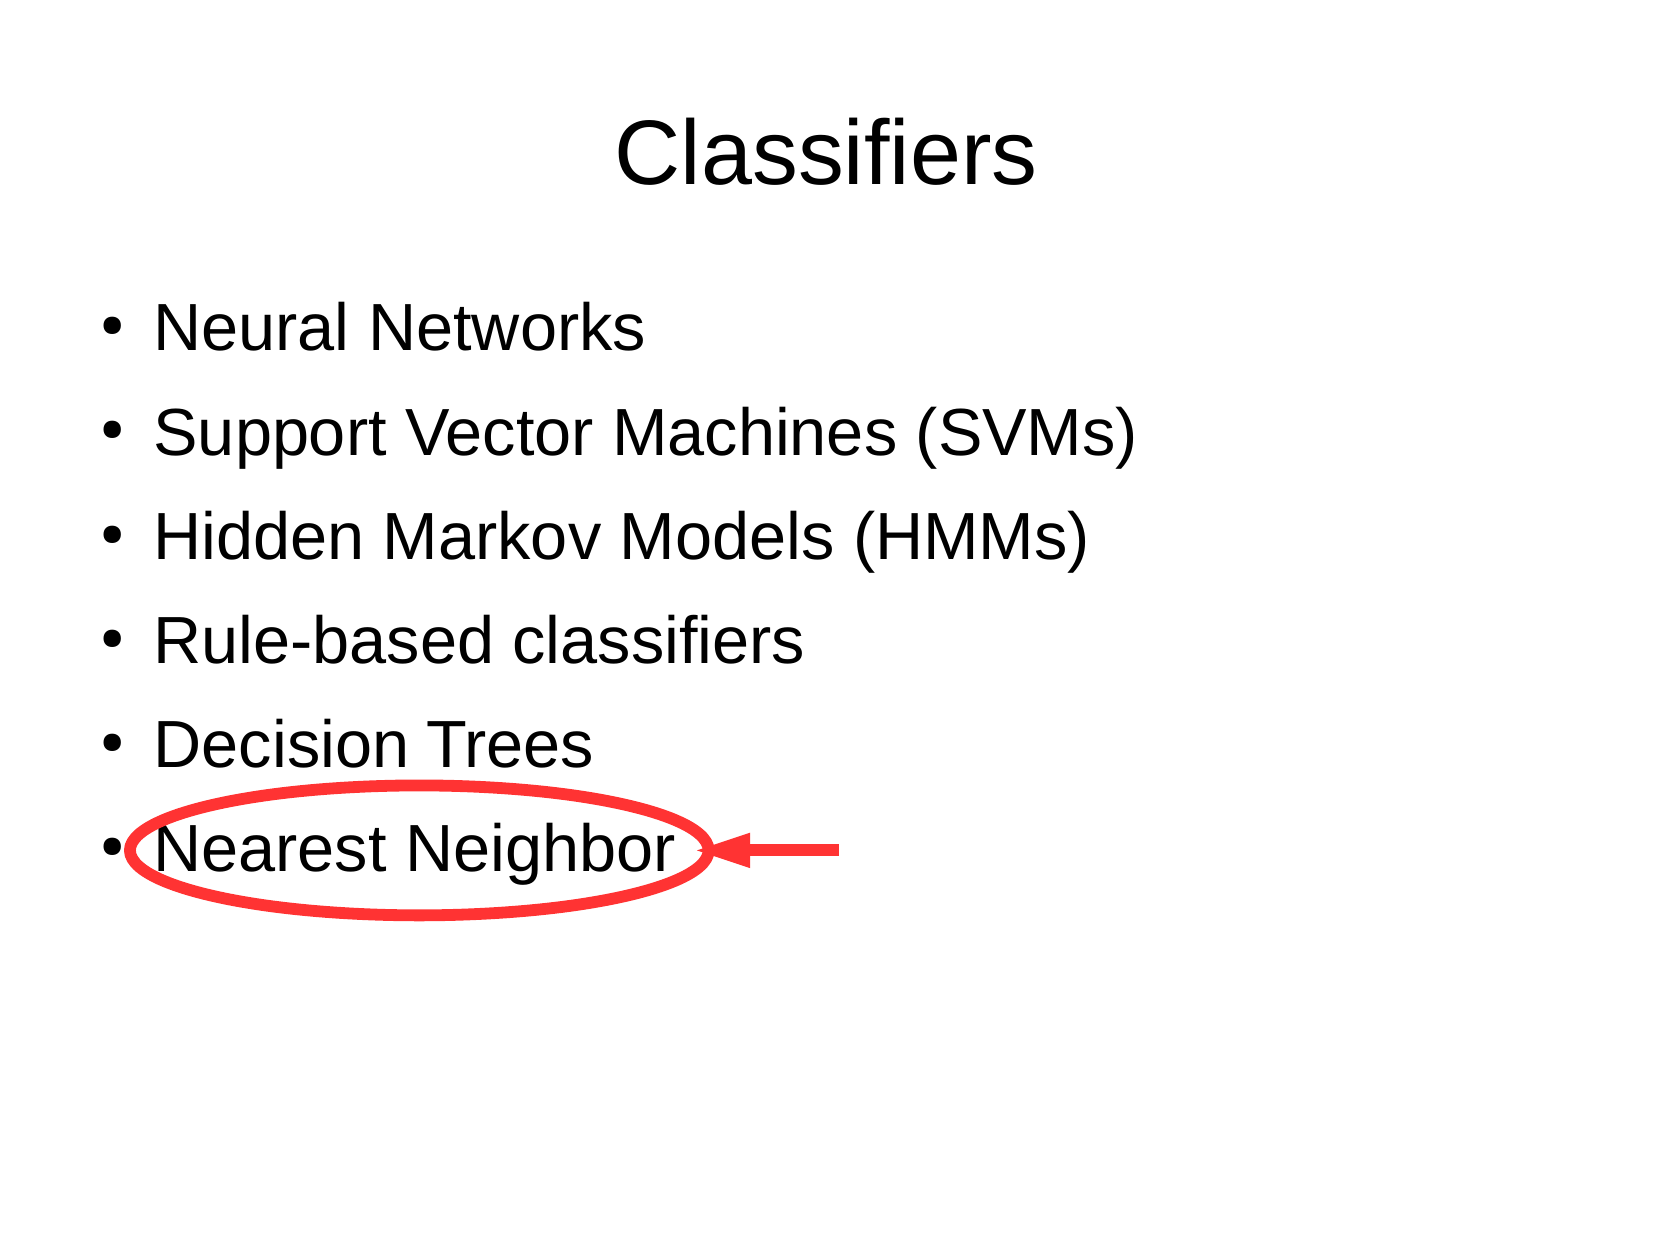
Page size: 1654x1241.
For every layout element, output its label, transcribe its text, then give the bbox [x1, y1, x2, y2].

list Neural Networks Support Vector Machines (SVMs) Hidden Markov Models (HMMs) Rule-based classifiers Decision Trees Nearest Neighbor [82, 290, 1571, 1109]
title Classifiers [82, 49, 1571, 257]
